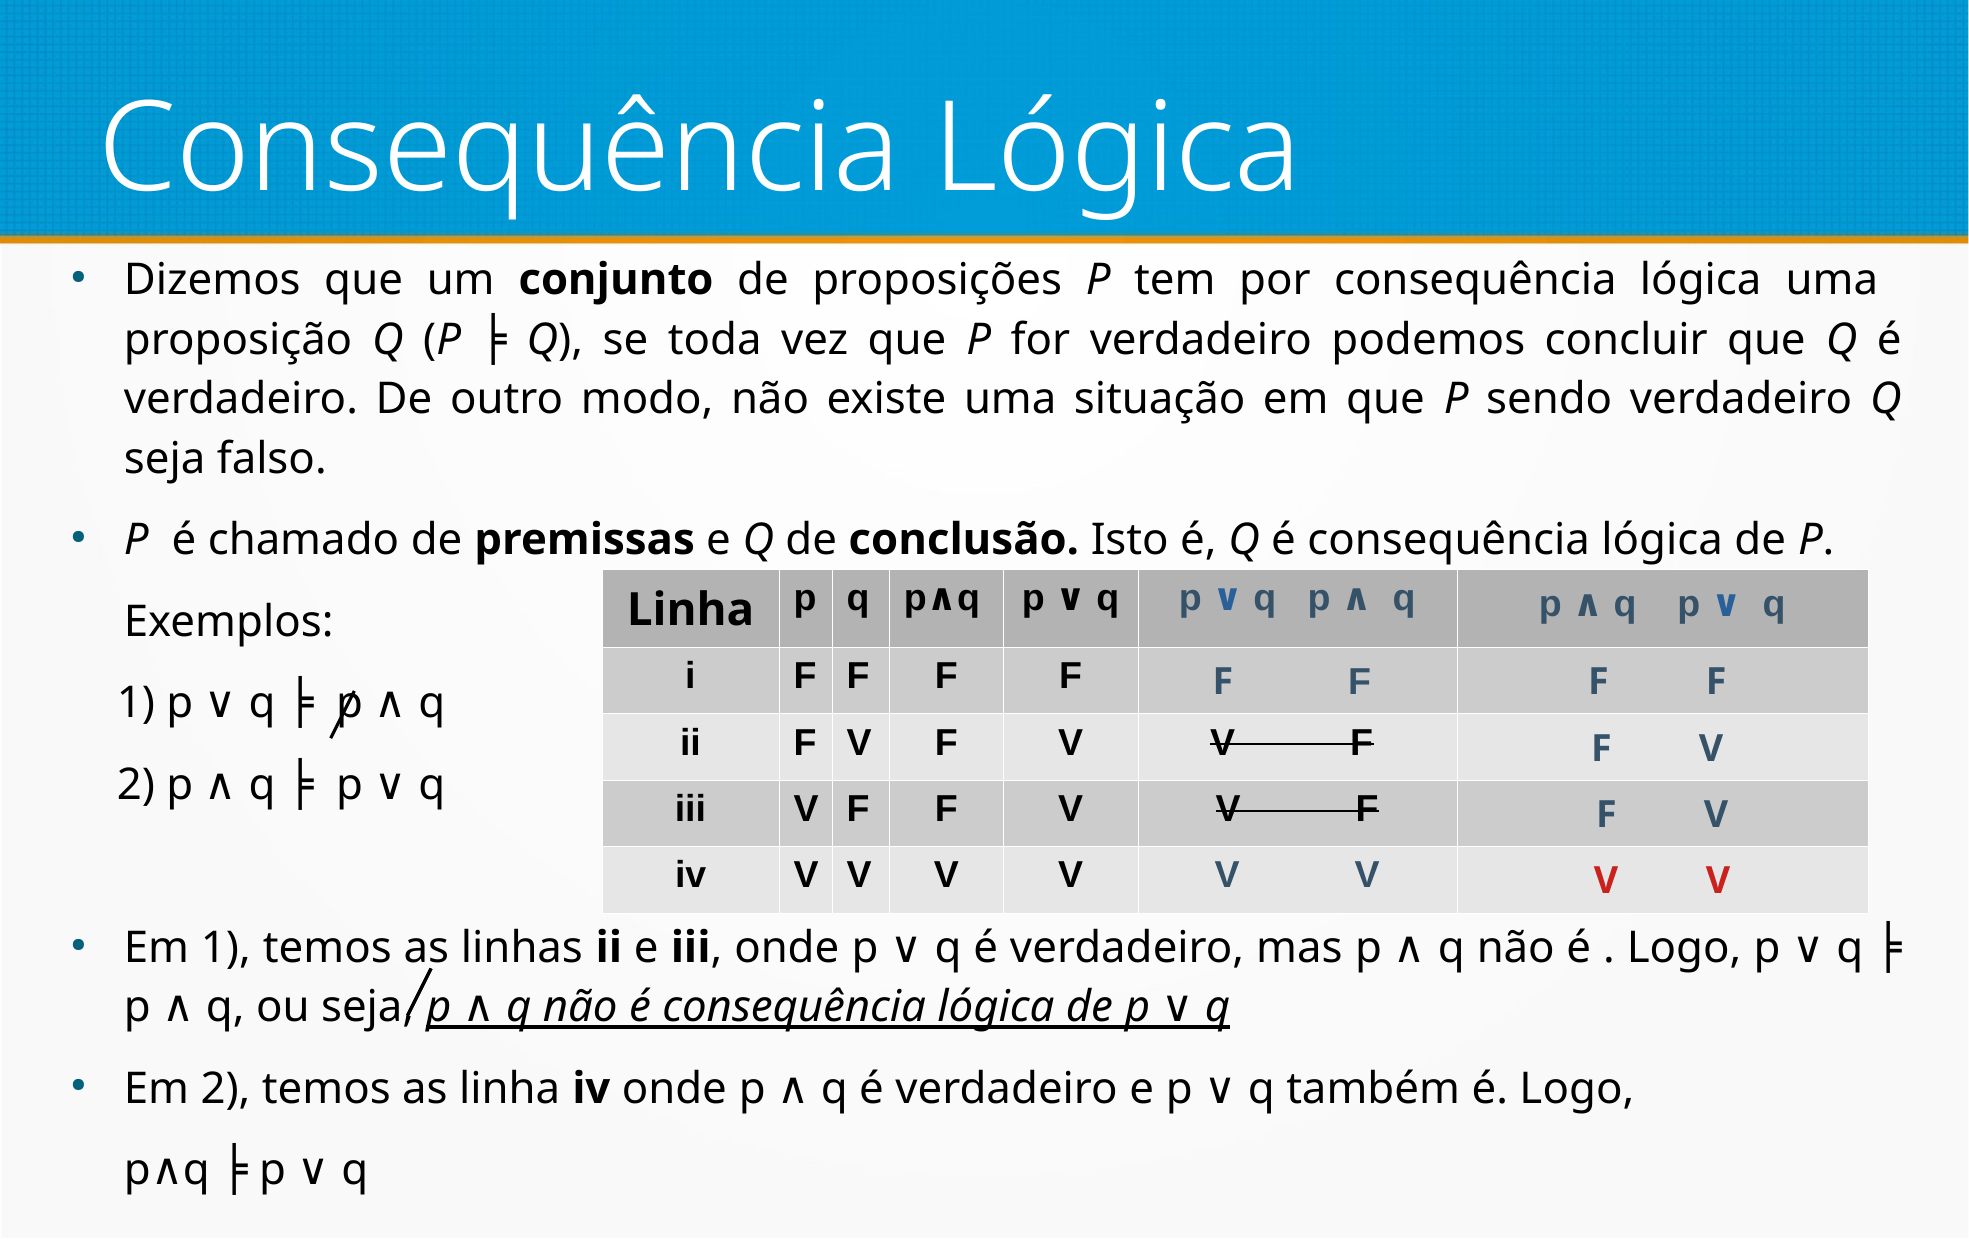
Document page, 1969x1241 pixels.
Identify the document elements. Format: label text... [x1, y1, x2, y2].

table_cell i [603, 648, 779, 713]
table_header p ∧ q p ∨ q [1458, 570, 1868, 647]
table_cell F [890, 648, 1003, 713]
table_cell F [780, 648, 832, 713]
table_cell F [890, 781, 1003, 846]
table_cell V [1004, 847, 1138, 913]
table_cell V [1004, 781, 1138, 846]
title Consequência Lógica [98, 19, 1870, 227]
table_cell F F [1139, 648, 1457, 713]
table_cell V [780, 847, 832, 913]
table_cell V F [1139, 714, 1457, 780]
table_header Linha [603, 570, 779, 647]
table_header p ∨ q [1004, 570, 1138, 647]
table_header q [833, 570, 889, 647]
table_cell V F [1139, 781, 1457, 846]
table_header p ∨ q p ∧ q [1139, 570, 1457, 647]
table_cell iv [603, 847, 779, 913]
table_header p∧q [890, 570, 1003, 647]
table_header p [780, 570, 832, 647]
table_cell F [780, 714, 832, 780]
table_cell V [890, 847, 1003, 913]
table_cell F [833, 648, 889, 713]
table_cell F [890, 714, 1003, 780]
table_cell V V [1458, 847, 1868, 913]
table_cell F V [1458, 781, 1868, 846]
table_cell F [833, 781, 889, 846]
table_cell V [833, 714, 889, 780]
list Dizemos que um conjunto de proposições P tem por consequência lógica uma proposição Q (P ╞ Q), se toda vez que P for verdadeiro podemos concluir que Q é verdadeiro. De outro modo, não existe uma situação em que P sendo verdadeiro Q seja falso. P é chamado de premissas e Q de conclusão. Isto é, Q é consequência lógica de P. Exemplos: 1) p ∨ q ╞ p ∧ q 2) p ∧ q ╞ p ∨ q Em 1), temos as linhas ii e iii, onde p ∨ q é verdadeiro, mas p ∧ q não é . Logo, p ∨ q ╞ p ∧ q, ou seja, p ∧ q não é consequência lógica de p ∨ q Em 2), temos as linha iv onde p ∧ q é verdadeiro e p ∨ q também é. Logo, p∧q ╞ p ∨ q [70, 248, 1902, 1205]
table_cell V V [1139, 847, 1457, 913]
table_cell F [1004, 648, 1138, 713]
table_cell F V [1458, 714, 1868, 780]
table_cell iii [603, 781, 779, 846]
table_cell V [780, 781, 832, 846]
picture [0, 233, 1969, 1241]
table_cell V [1004, 714, 1138, 780]
table_cell ii [603, 714, 779, 780]
table_cell V [833, 847, 889, 913]
table_cell F F [1458, 648, 1868, 713]
